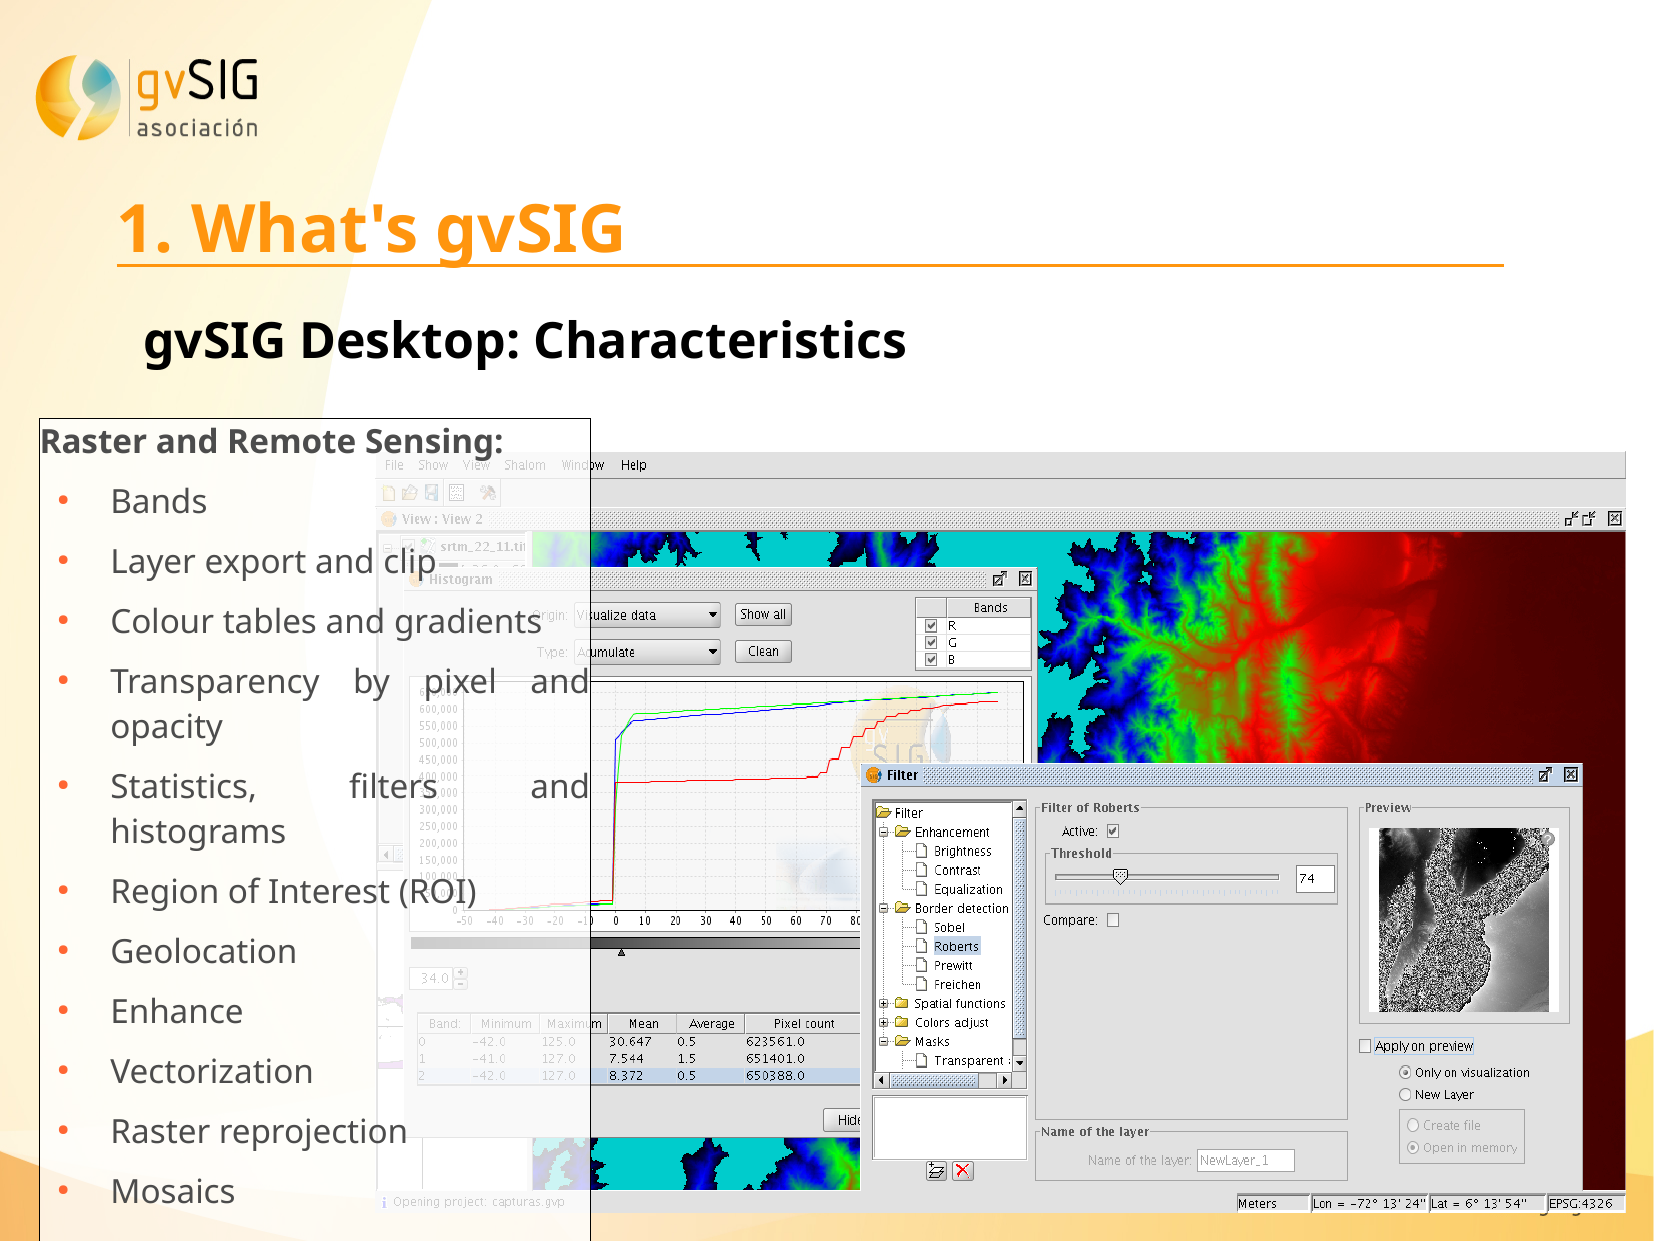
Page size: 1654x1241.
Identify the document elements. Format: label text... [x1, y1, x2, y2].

title 1. What's gvSIG [116, 177, 1605, 276]
list Raster and Remote Sensing: Bands Layer export and clip Colour tables and gradients Transparency by pixel and opacity Statistics, filters and histograms Region of Interest (ROI) Geolocation Enhance Vectorization Raster reprojection Mosaics ... [39, 418, 591, 1188]
picture [0, 0, 1654, 1241]
title gvSIG Desktop: Characteristics [143, 260, 1439, 419]
